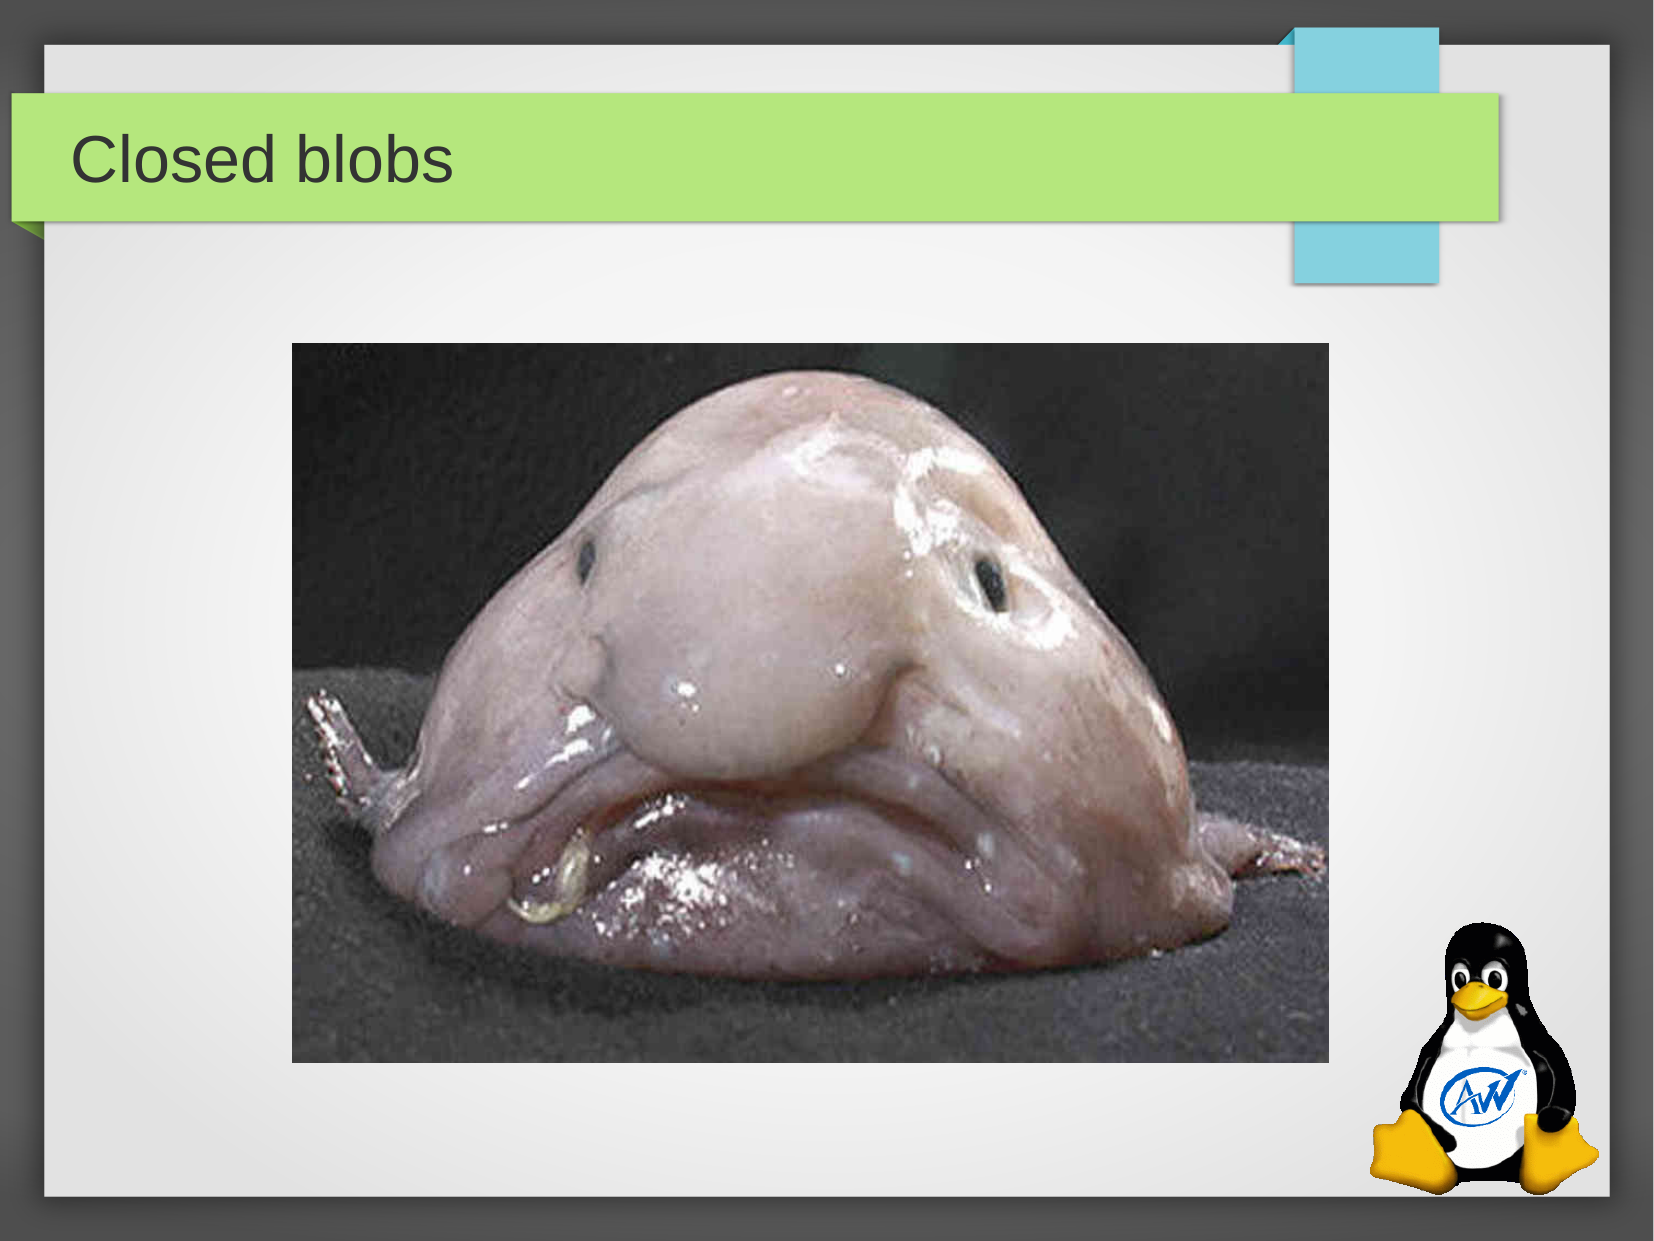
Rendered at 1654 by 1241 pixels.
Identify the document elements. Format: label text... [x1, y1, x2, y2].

title Closed blobs [70, 106, 1229, 213]
picture [0, 0, 1654, 1241]
